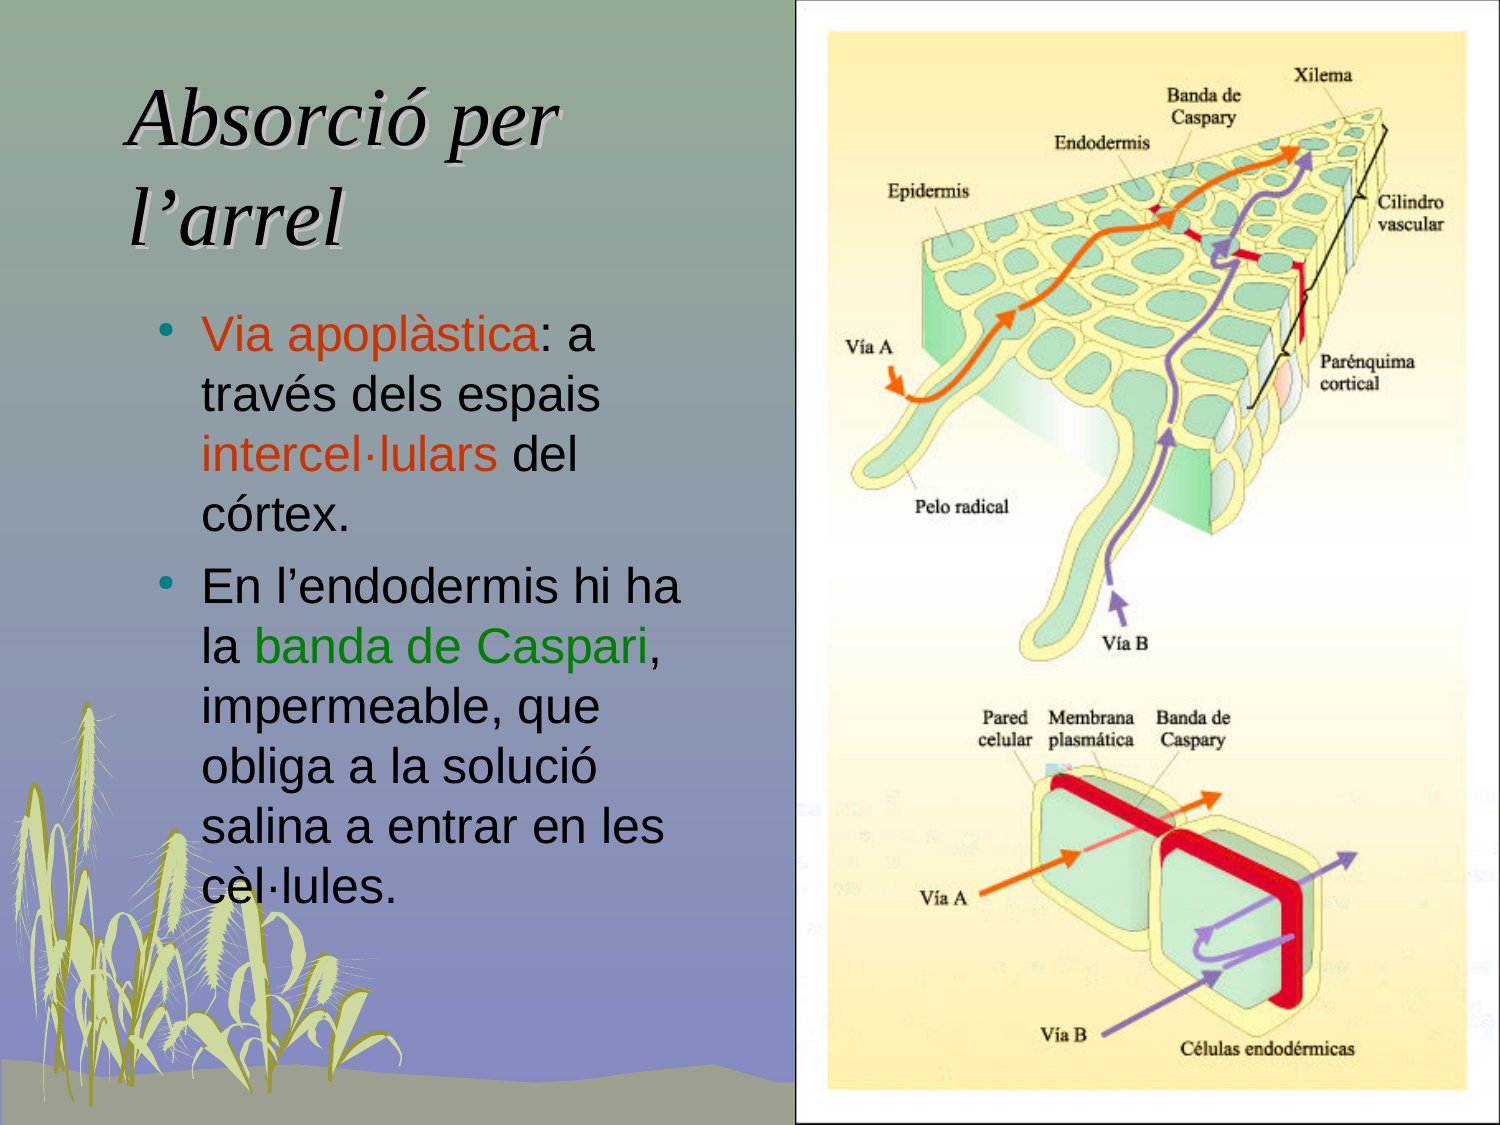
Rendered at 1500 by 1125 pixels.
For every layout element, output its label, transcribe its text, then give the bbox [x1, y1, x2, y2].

list Via apoplàstica: a través dels espais intercel·lulars del córtex. En l’endodermis hi ha la banda de Caspari, impermeable, que obliga a la solució salina a entrar en les cèl·lules. [112, 293, 738, 969]
title Absorció per l’arrel [112, 54, 750, 271]
picture [795, 0, 1500, 1125]
